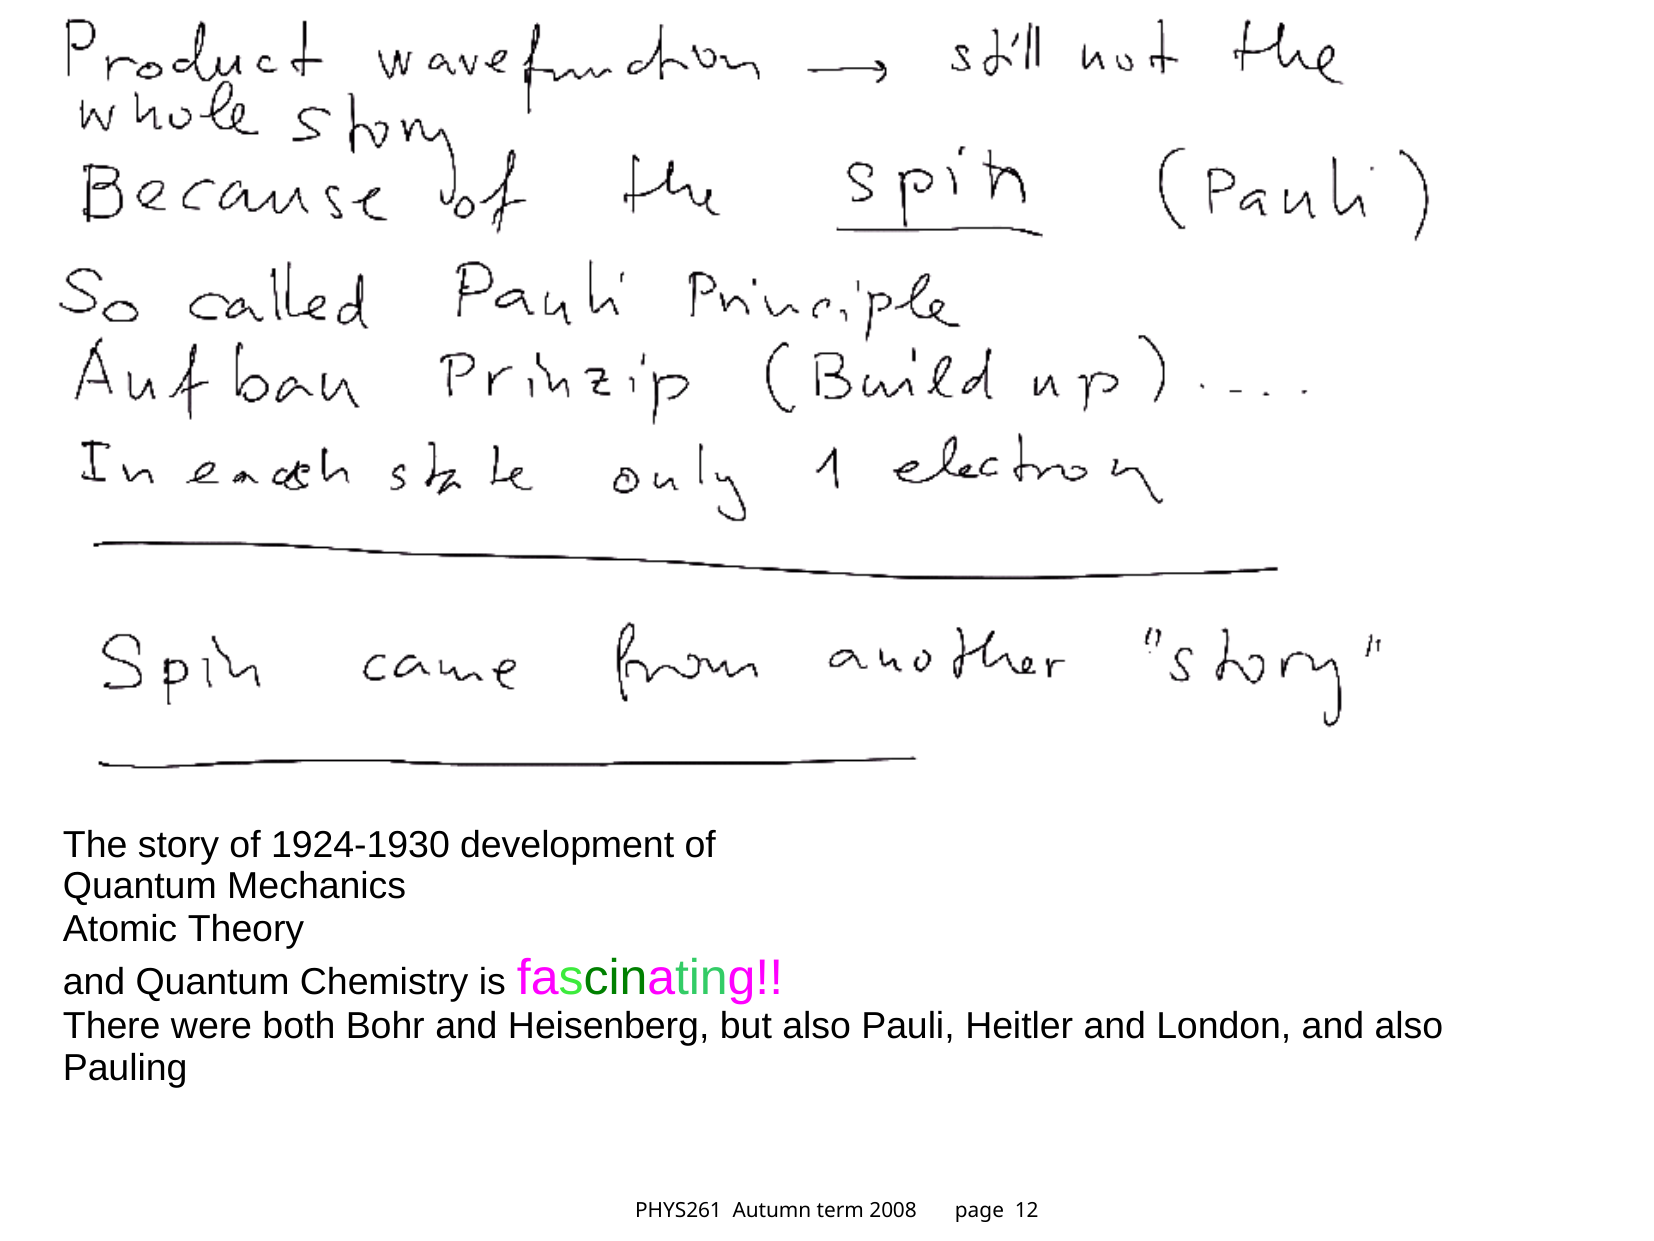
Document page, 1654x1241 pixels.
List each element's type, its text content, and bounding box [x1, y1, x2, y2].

text_box The story of 1924-1930 development of Quantum Mechanics Atomic Theory and Quantum Chemistry is fascinating!! There were both Bohr and Heisenberg, but also Pauli, Heitler and London, and also Pauling [48, 815, 1552, 1105]
picture [27, 0, 1472, 839]
